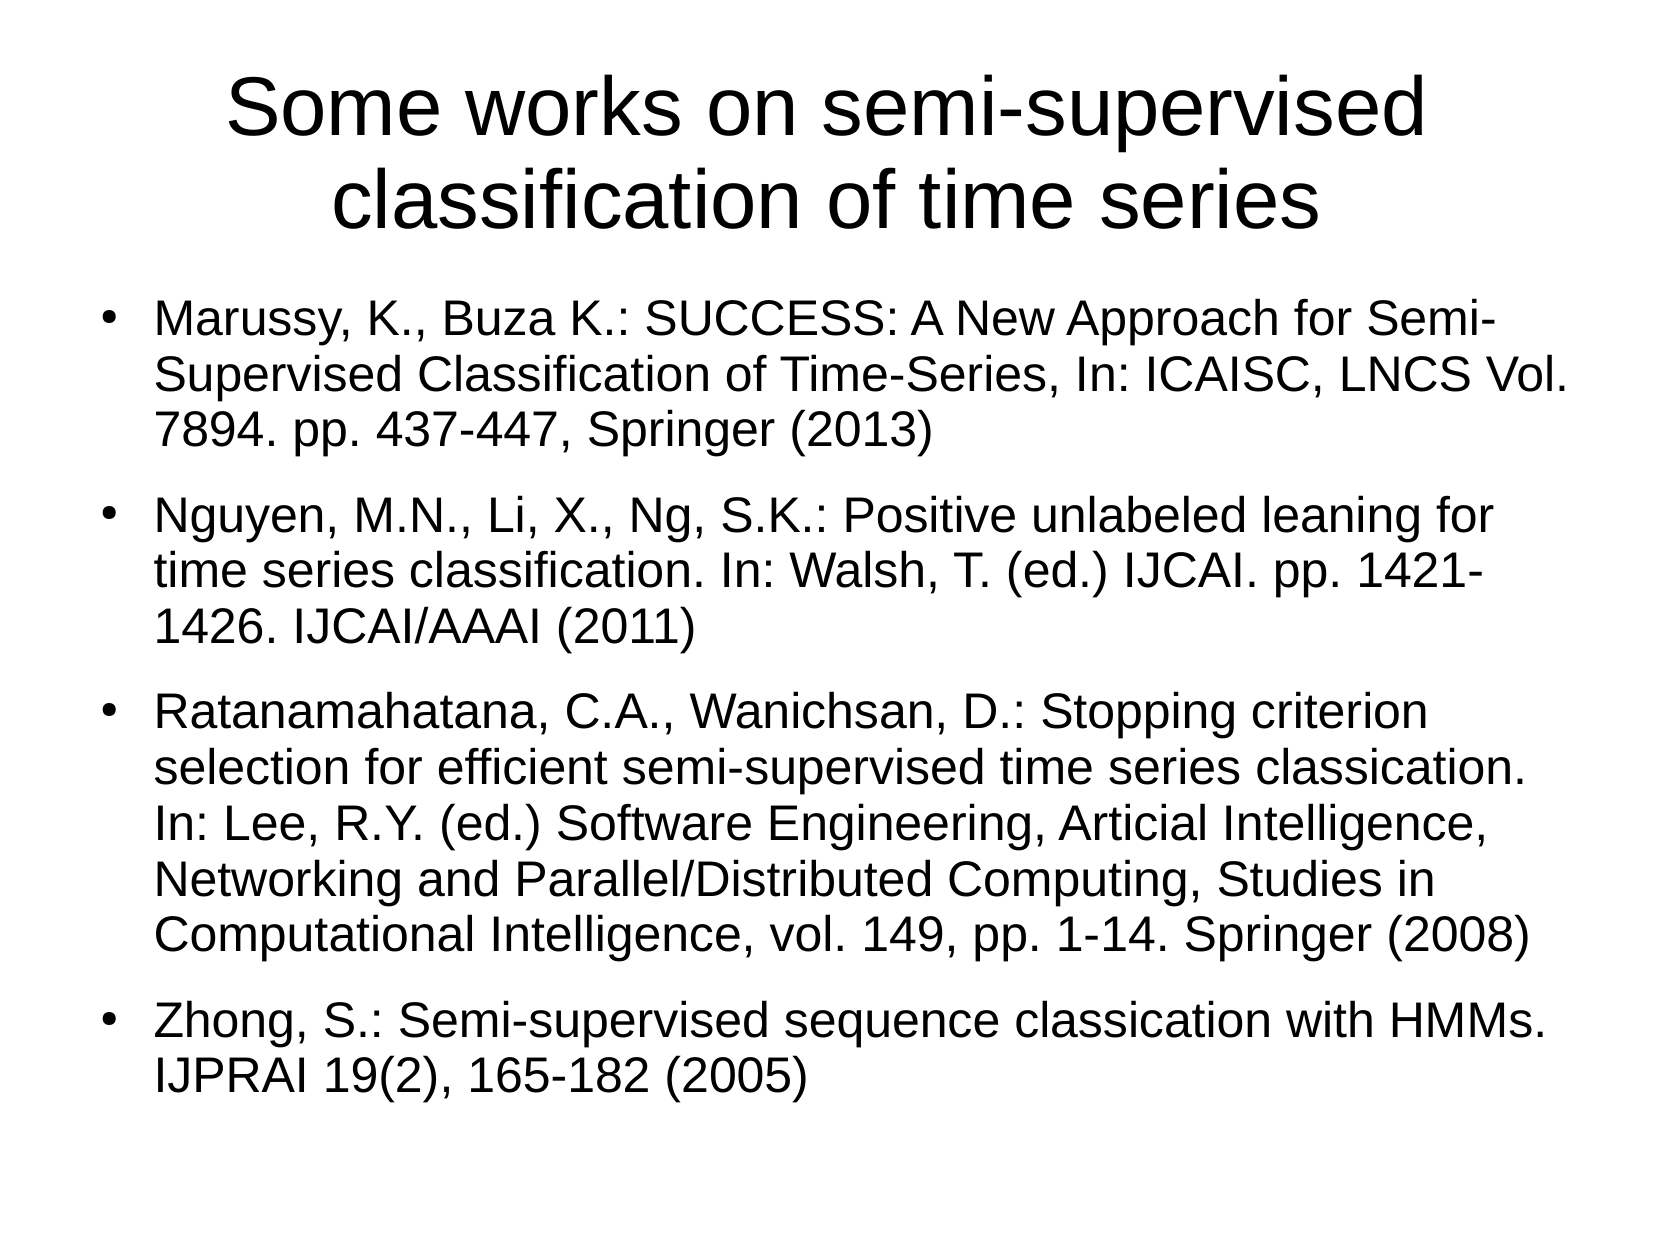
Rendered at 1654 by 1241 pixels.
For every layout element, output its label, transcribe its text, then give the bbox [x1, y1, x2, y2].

title Some works on semi-supervised classification of time series [82, 49, 1571, 257]
list Marussy, K., Buza K.: SUCCESS: A New Approach for Semi-Supervised Classification of Time-Series, In: ICAISC, LNCS Vol. 7894. pp. 437-447, Springer (2013) Nguyen, M.N., Li, X., Ng, S.K.: Positive unlabeled leaning for time series classification. In: Walsh, T. (ed.) IJCAI. pp. 1421-1426. IJCAI/AAAI (2011) Ratanamahatana, C.A., Wanichsan, D.: Stopping criterion selection for efficient semi-supervised time series classication. In: Lee, R.Y. (ed.) Software Engineering, Articial Intelligence, Networking and Parallel/Distributed Computing, Studies in Computational Intelligence, vol. 149, pp. 1-14. Springer (2008) Zhong, S.: Semi-supervised sequence classication with HMMs. IJPRAI 19(2), 165-182 (2005) [82, 290, 1571, 1109]
